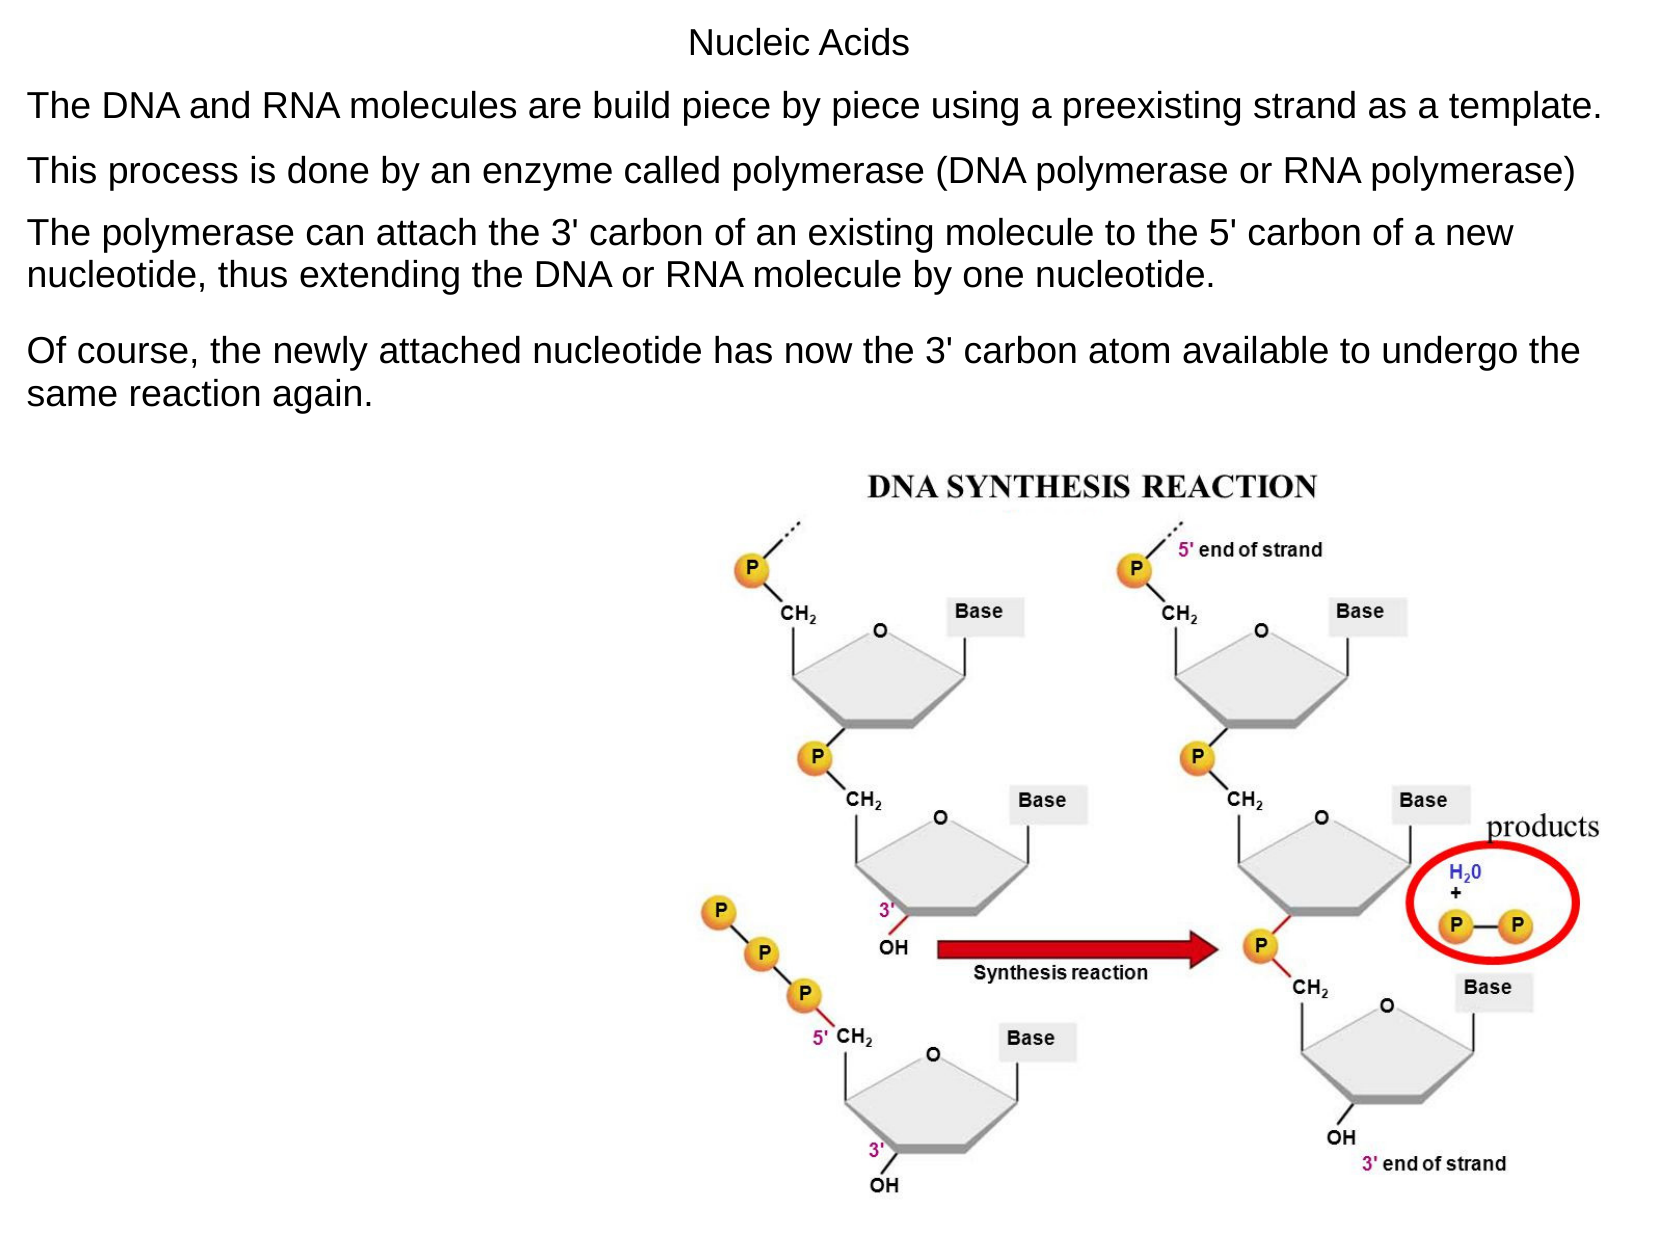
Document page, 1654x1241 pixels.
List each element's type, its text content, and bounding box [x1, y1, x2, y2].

text_box This process is done by an enzyme called polymerase (DNA polymerase or RNA polymerase) [11, 141, 1654, 249]
text_box The polymerase can attach the 3' carbon of an existing molecule to the 5' carbon of a new nucleotide, thus extending the DNA or RNA molecule by one nucleotide. [11, 204, 1630, 304]
text_box Nucleic Acids [673, 14, 1654, 71]
text_box Of course, the newly attached nucleotide has now the 3' carbon atom available to undergo the same reaction again. [11, 322, 1630, 422]
text_box The DNA and RNA molecules are build piece by piece using a preexisting strand as a template. [11, 76, 1654, 141]
picture [637, 460, 1634, 1208]
